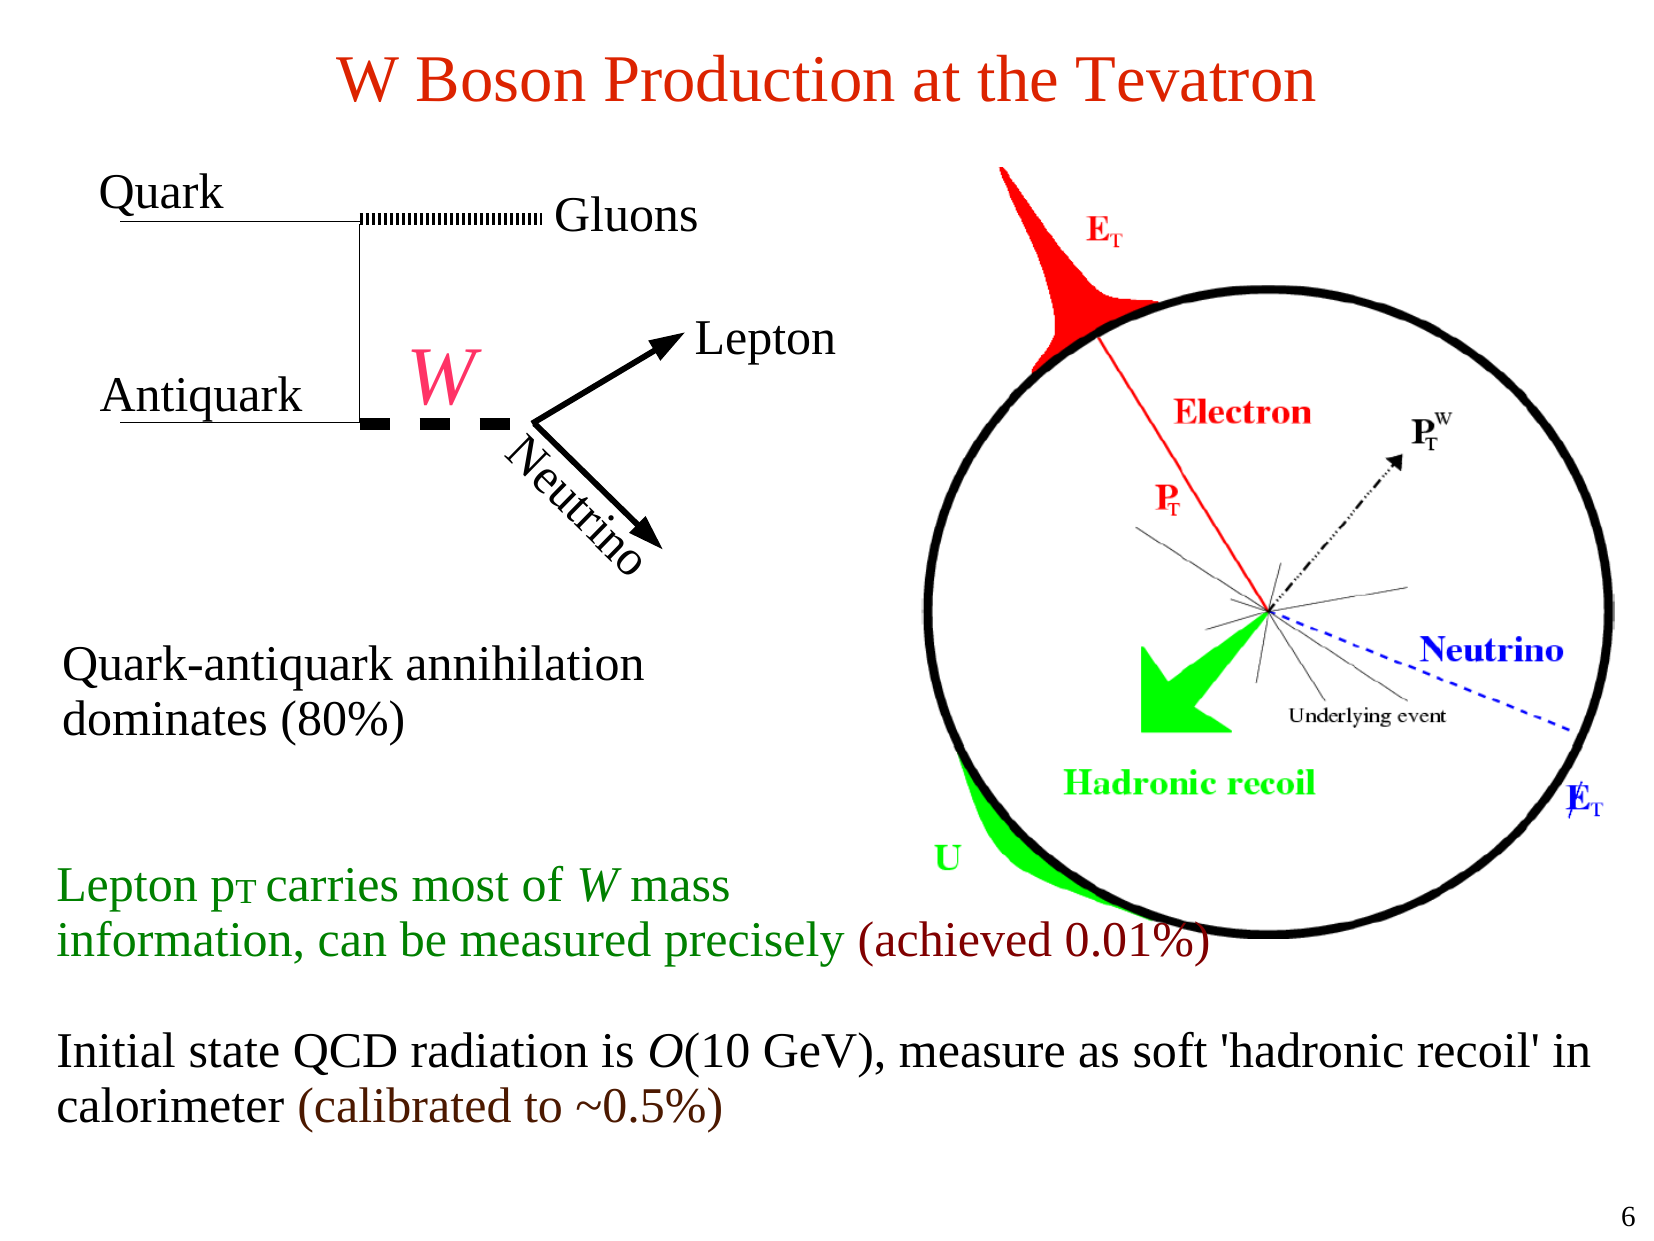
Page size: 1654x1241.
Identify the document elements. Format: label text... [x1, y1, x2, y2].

text_box Quark-antiquark annihilation dominates (80%) [62, 635, 645, 756]
text_box Lepton [694, 310, 837, 366]
text_box Antiquark [99, 366, 303, 422]
text_box Gluons [554, 187, 699, 243]
text_box Lepton pT carries most of W mass information, can be measured precisely (achieved 0.01%) Initial state QCD radiation is O(10 GeV), measure as soft 'hadronic recoil' in calorimeter (calibrated to ~0.5%) [56, 856, 1590, 1239]
text_box W [406, 330, 503, 431]
picture [887, 167, 1654, 939]
text_box Quark [98, 163, 224, 219]
title W Boson Production at the Tevatron [121, 2, 1534, 156]
